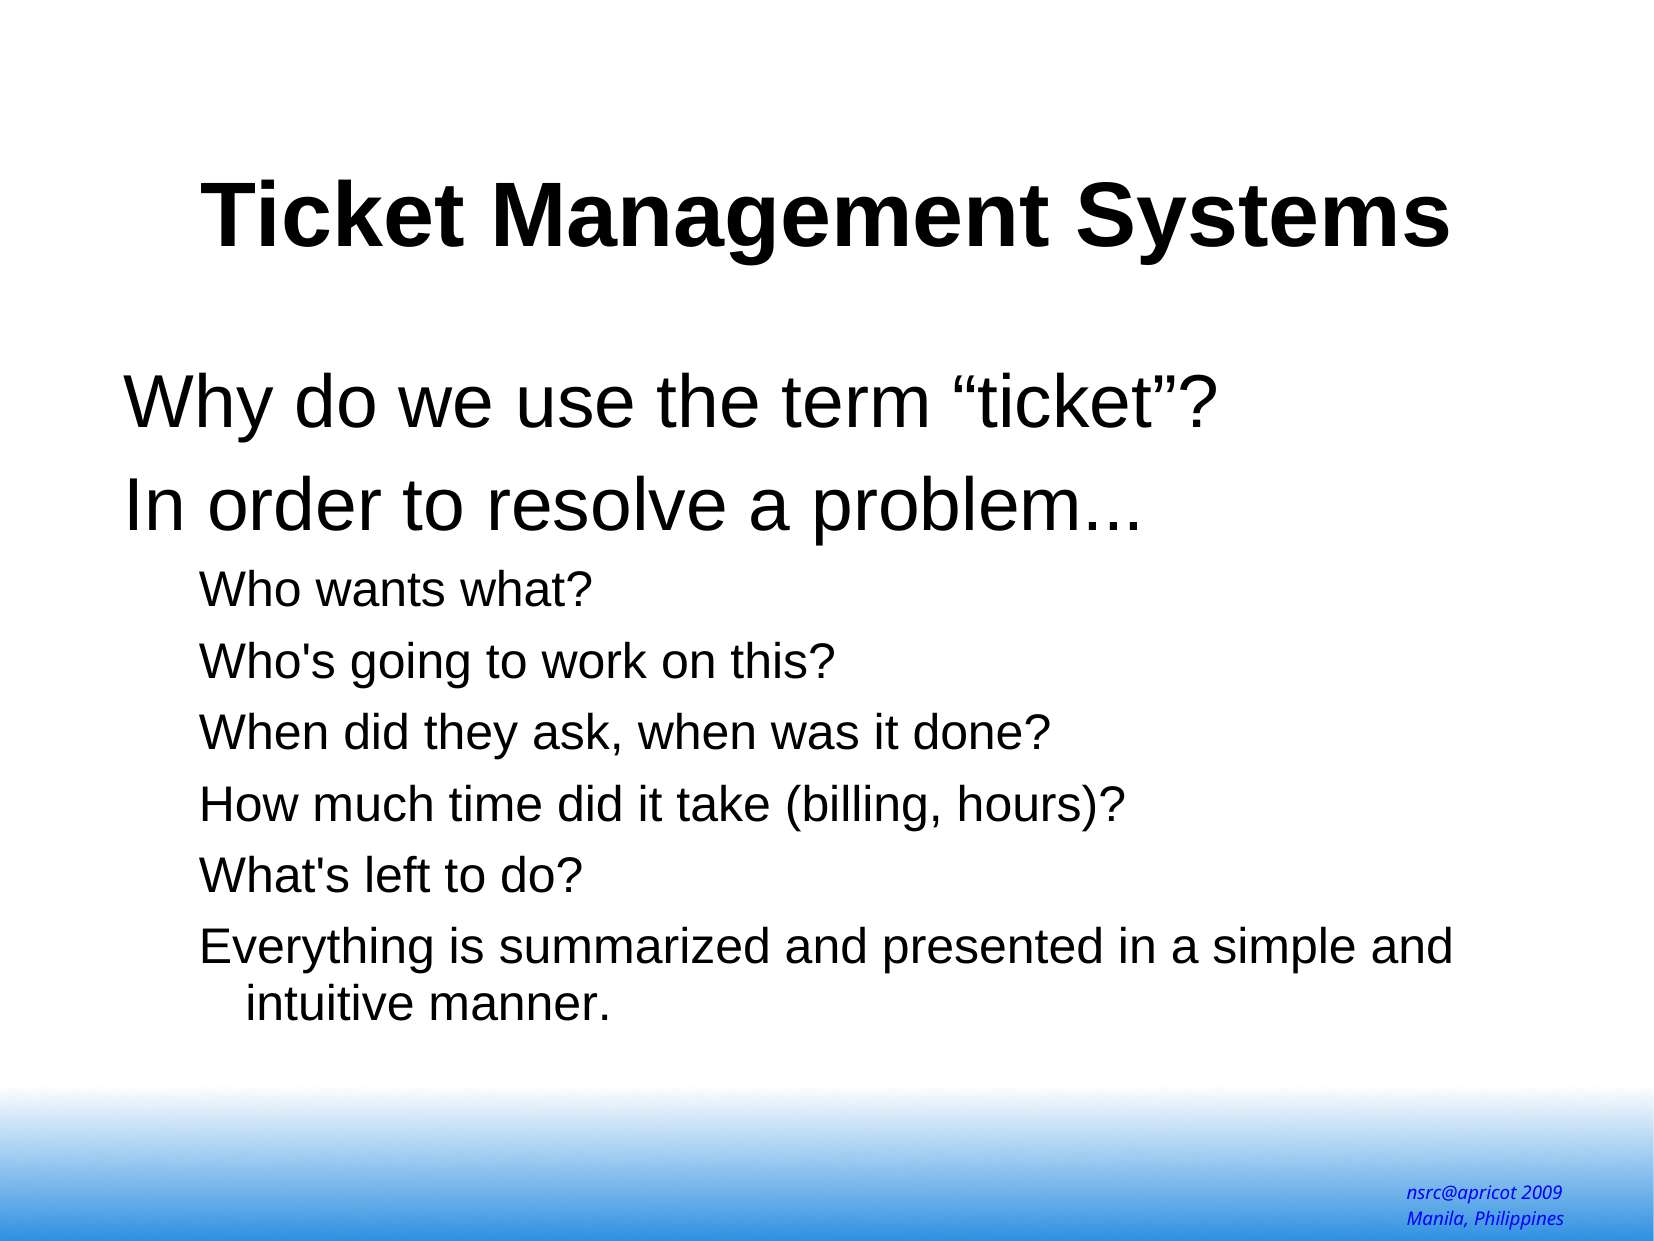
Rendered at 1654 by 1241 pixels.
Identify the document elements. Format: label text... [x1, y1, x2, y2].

list Why do we use the term “ticket”? In order to resolve a problem... Who wants what? Who's going to work on this? When did they ask, when was it done? How much time did it take (billing, hours)? What's left to do? Everything is summarized and presented in a simple and intuitive manner. [124, 358, 1530, 1180]
title Ticket Management Systems [124, 89, 1530, 338]
picture [0, 1083, 1654, 1241]
